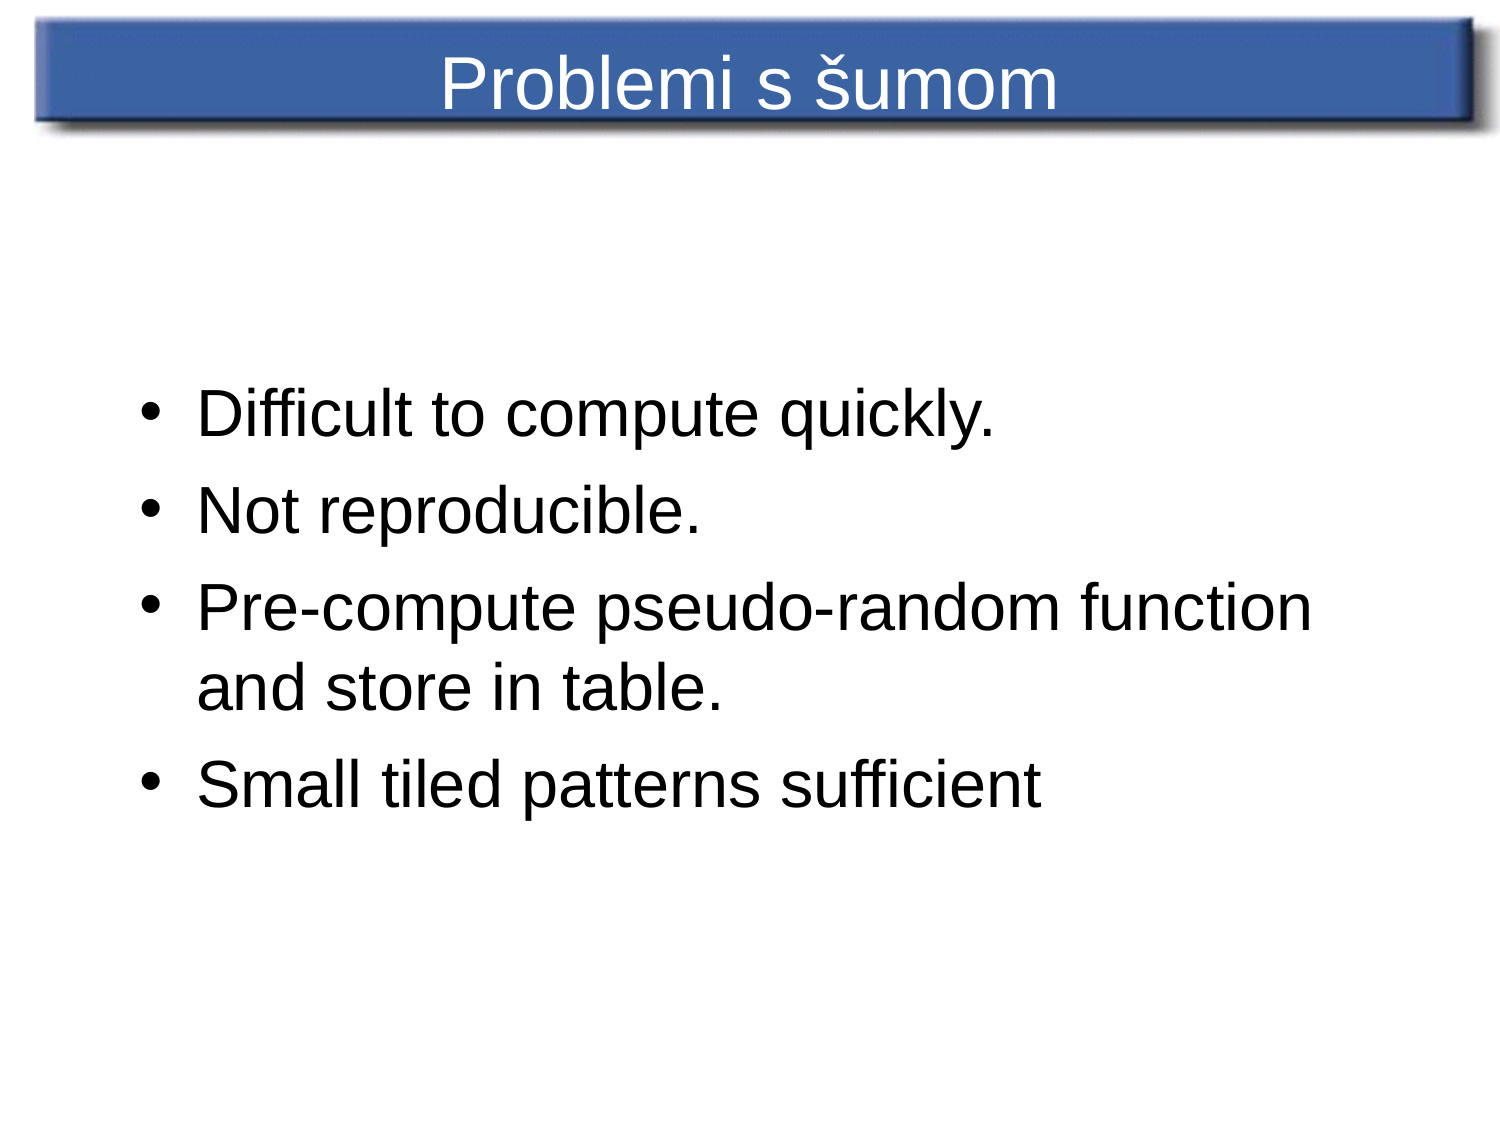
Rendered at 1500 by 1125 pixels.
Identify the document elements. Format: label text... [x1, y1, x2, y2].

list Difficult to compute quickly. Not reproducible. Pre-compute pseudo-random function and store in table. Small tiled patterns sufficient [125, 362, 1401, 1038]
title Problemi s šumom [75, 26, 1426, 133]
picture [33, 14, 1500, 141]
